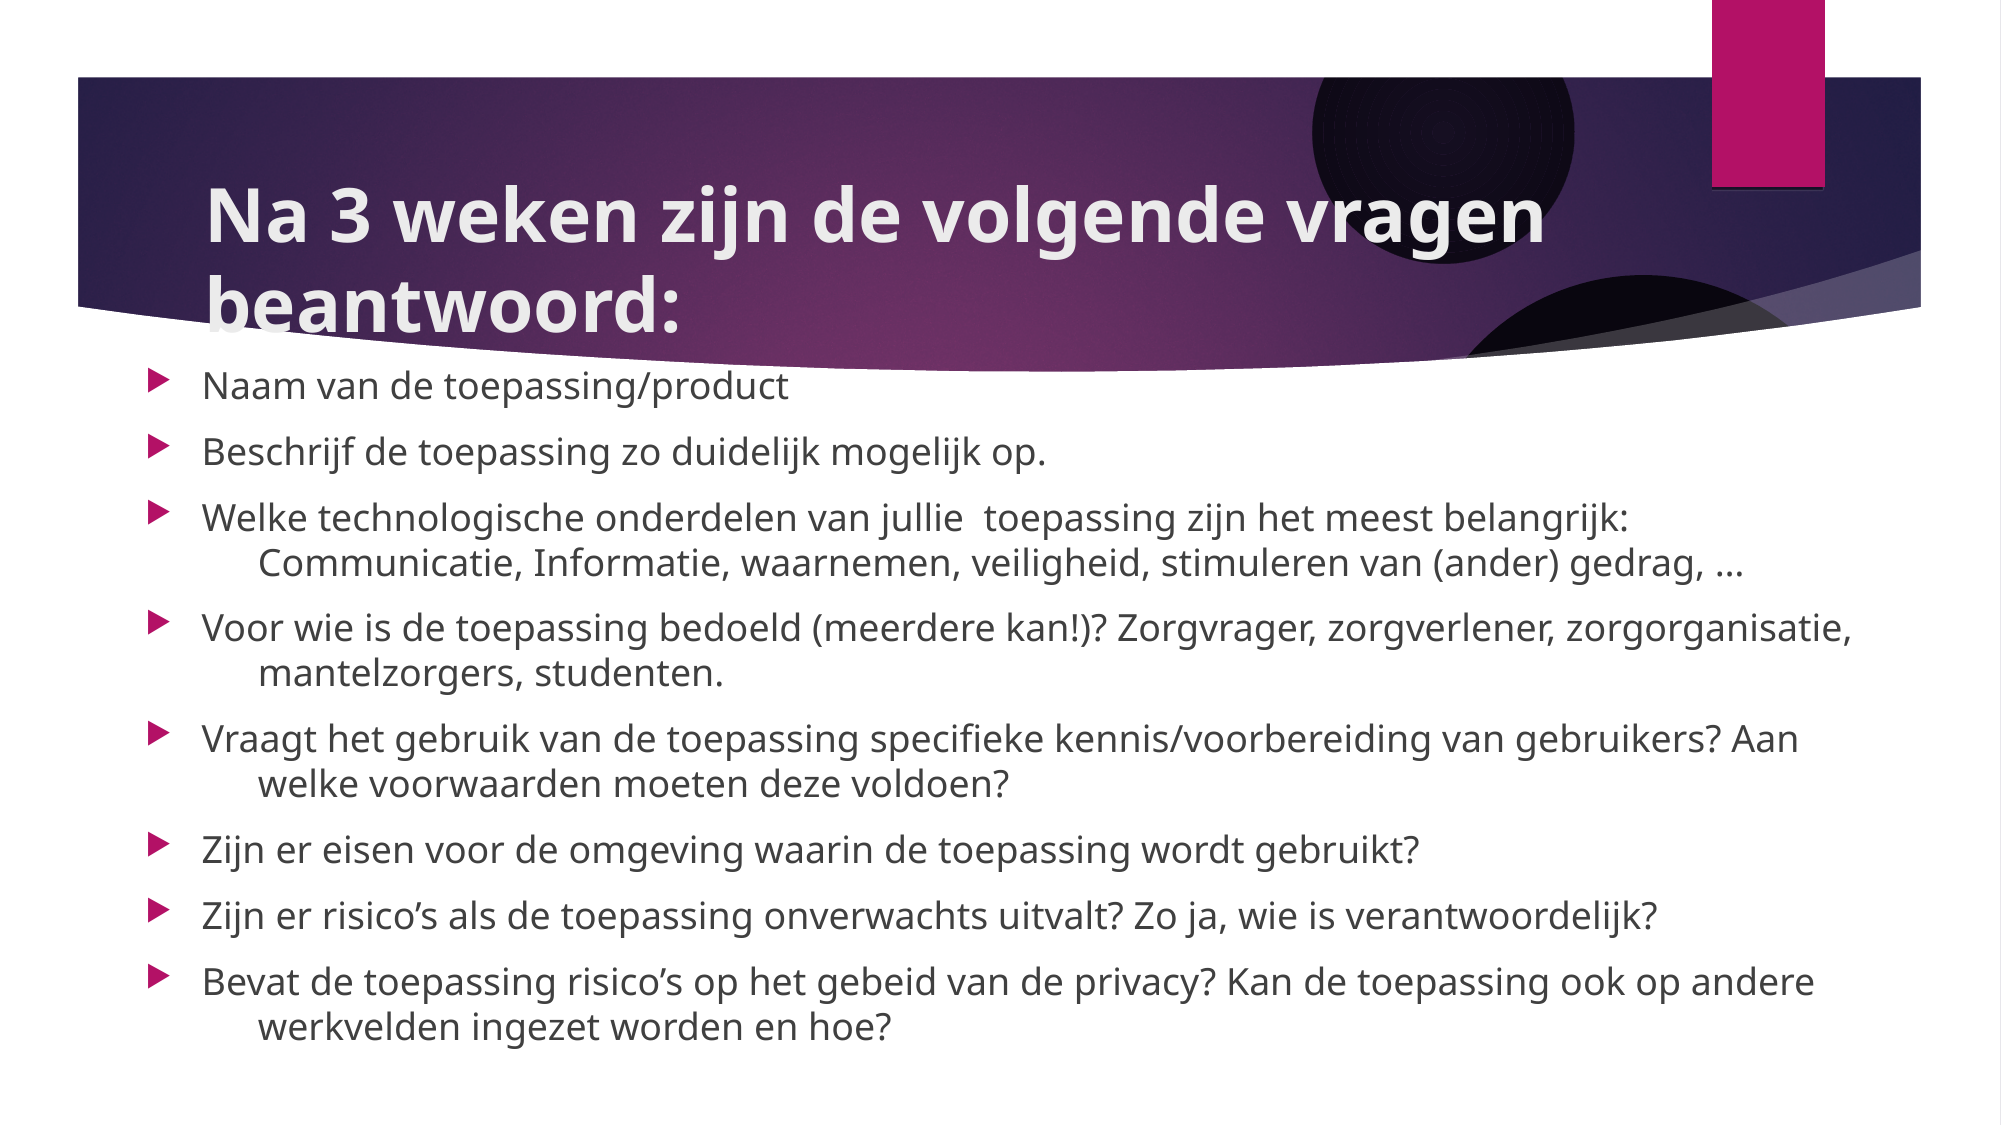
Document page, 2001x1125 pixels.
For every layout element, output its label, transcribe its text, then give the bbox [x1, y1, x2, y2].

list Naam van de toepassing/product Beschrijf de toepassing zo duidelijk mogelijk op. Welke technologische onderdelen van jullie toepassing zijn het meest belangrijk: Communicatie, Informatie, waarnemen, veiligheid, stimuleren van (ander) gedrag, … Voor wie is de toepassing bedoeld (meerdere kan!)? Zorgvrager, zorgverlener, zorgorganisatie, mantelzorgers, studenten. Vraagt het gebruik van de toepassing specifieke kennis/voorbereiding van gebruikers? Aan welke voorwaarden moeten deze voldoen? Zijn er eisen voor de omgeving waarin de toepassing wordt gebruikt? Zijn er risico’s als de toepassing onverwachts uitvalt? Zo ja, wie is verantwoordelijk? Bevat de toepassing risico’s op het gebeid van de privacy? Kan de toepassing ook op andere werkvelden ingezet worden en hoe? [130, 354, 1894, 1125]
title Na 3 weken zijn de volgende vragen beantwoord: [189, 159, 1627, 276]
